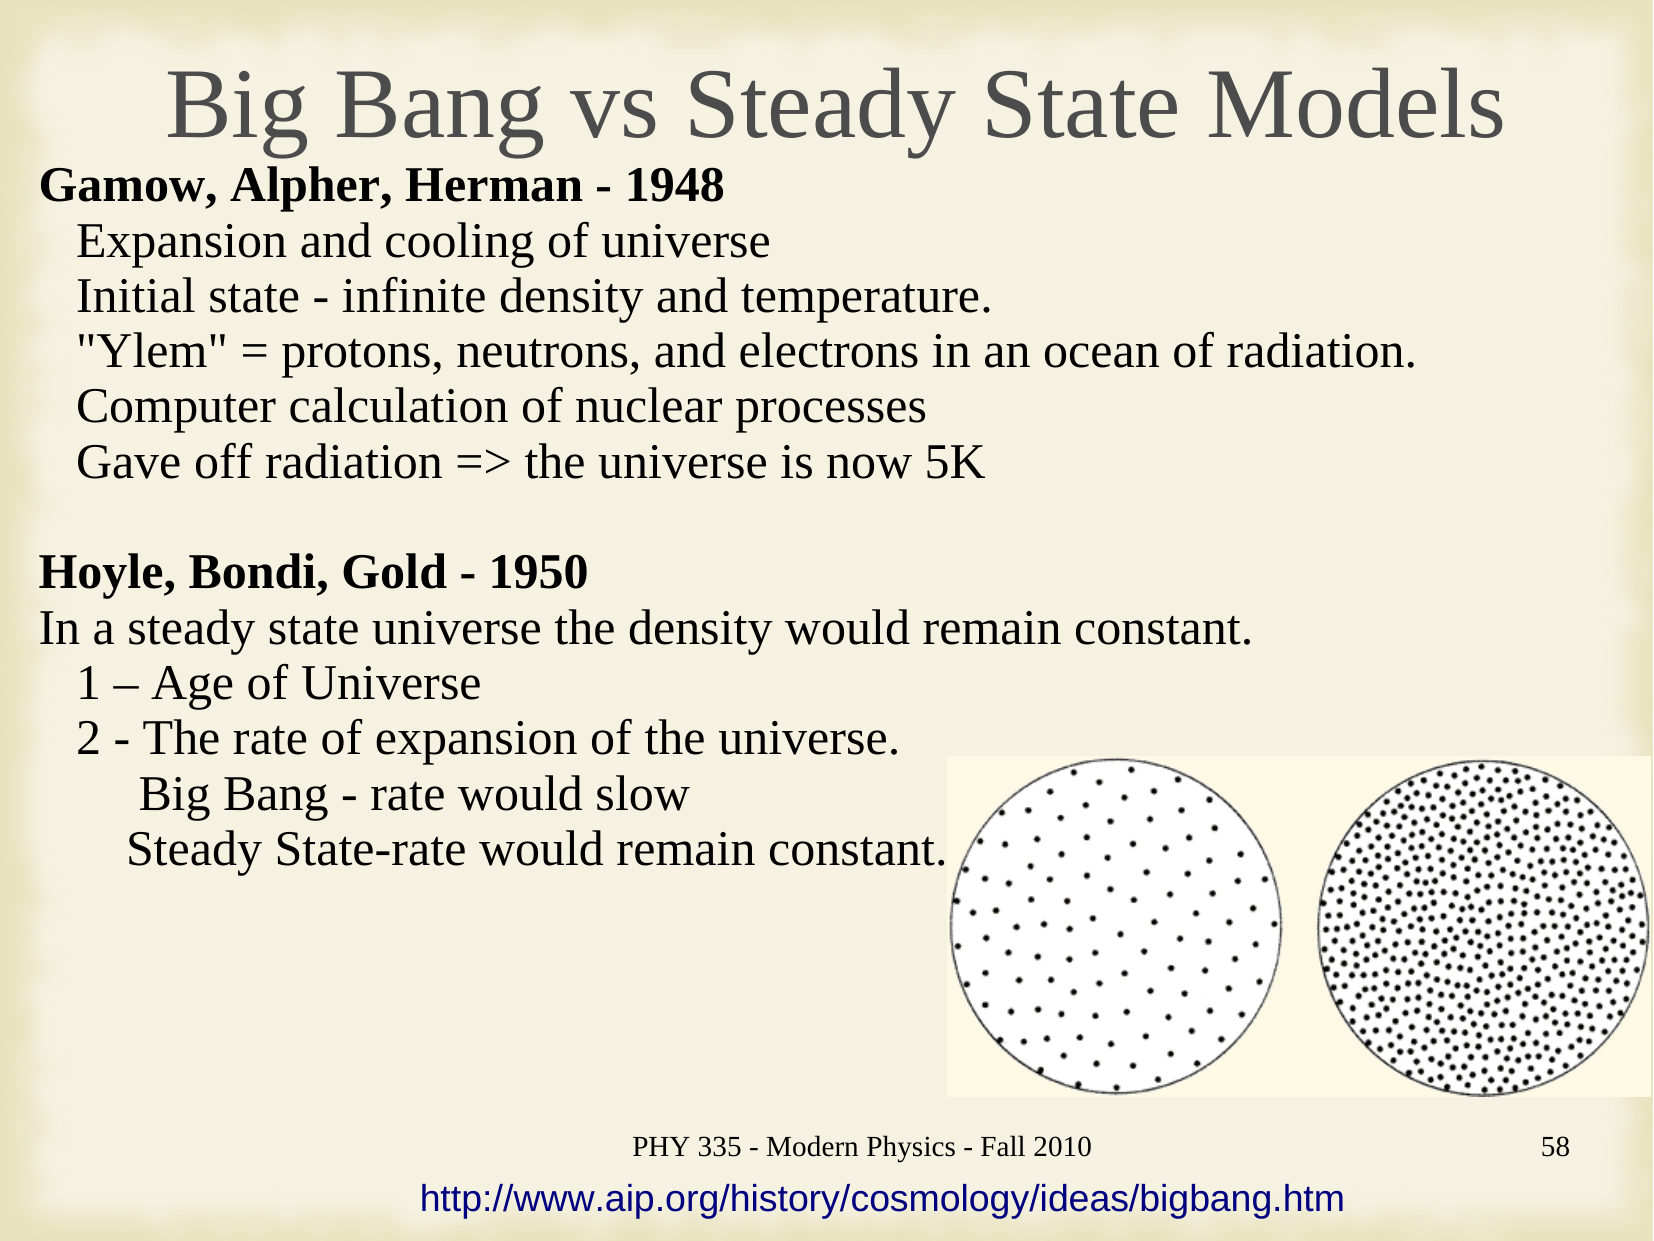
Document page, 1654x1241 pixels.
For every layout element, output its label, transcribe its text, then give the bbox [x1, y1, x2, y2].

picture [0, 0, 1653, 1241]
text_box Big Bang vs Steady State Models [92, 0, 1581, 208]
text_box http://www.aip.org/history/cosmology/ideas/bigbang.htm [404, 1169, 1433, 1227]
text_box Gamow, Alpher, Herman - 1948 Expansion and cooling of universe Initial state - infinite density and temperature. "Ylem" = protons, neutrons, and electrons in an ocean of radiation. Computer calculation of nuclear processes Gave off radiation => the universe is now 5K Hoyle, Bondi, Gold - 1950 In a steady state universe the density would remain constant. 1 – Age of Universe 2 - The rate of expansion of the universe. Big Bang - rate would slow Steady State-rate would remain constant. [23, 150, 1445, 898]
